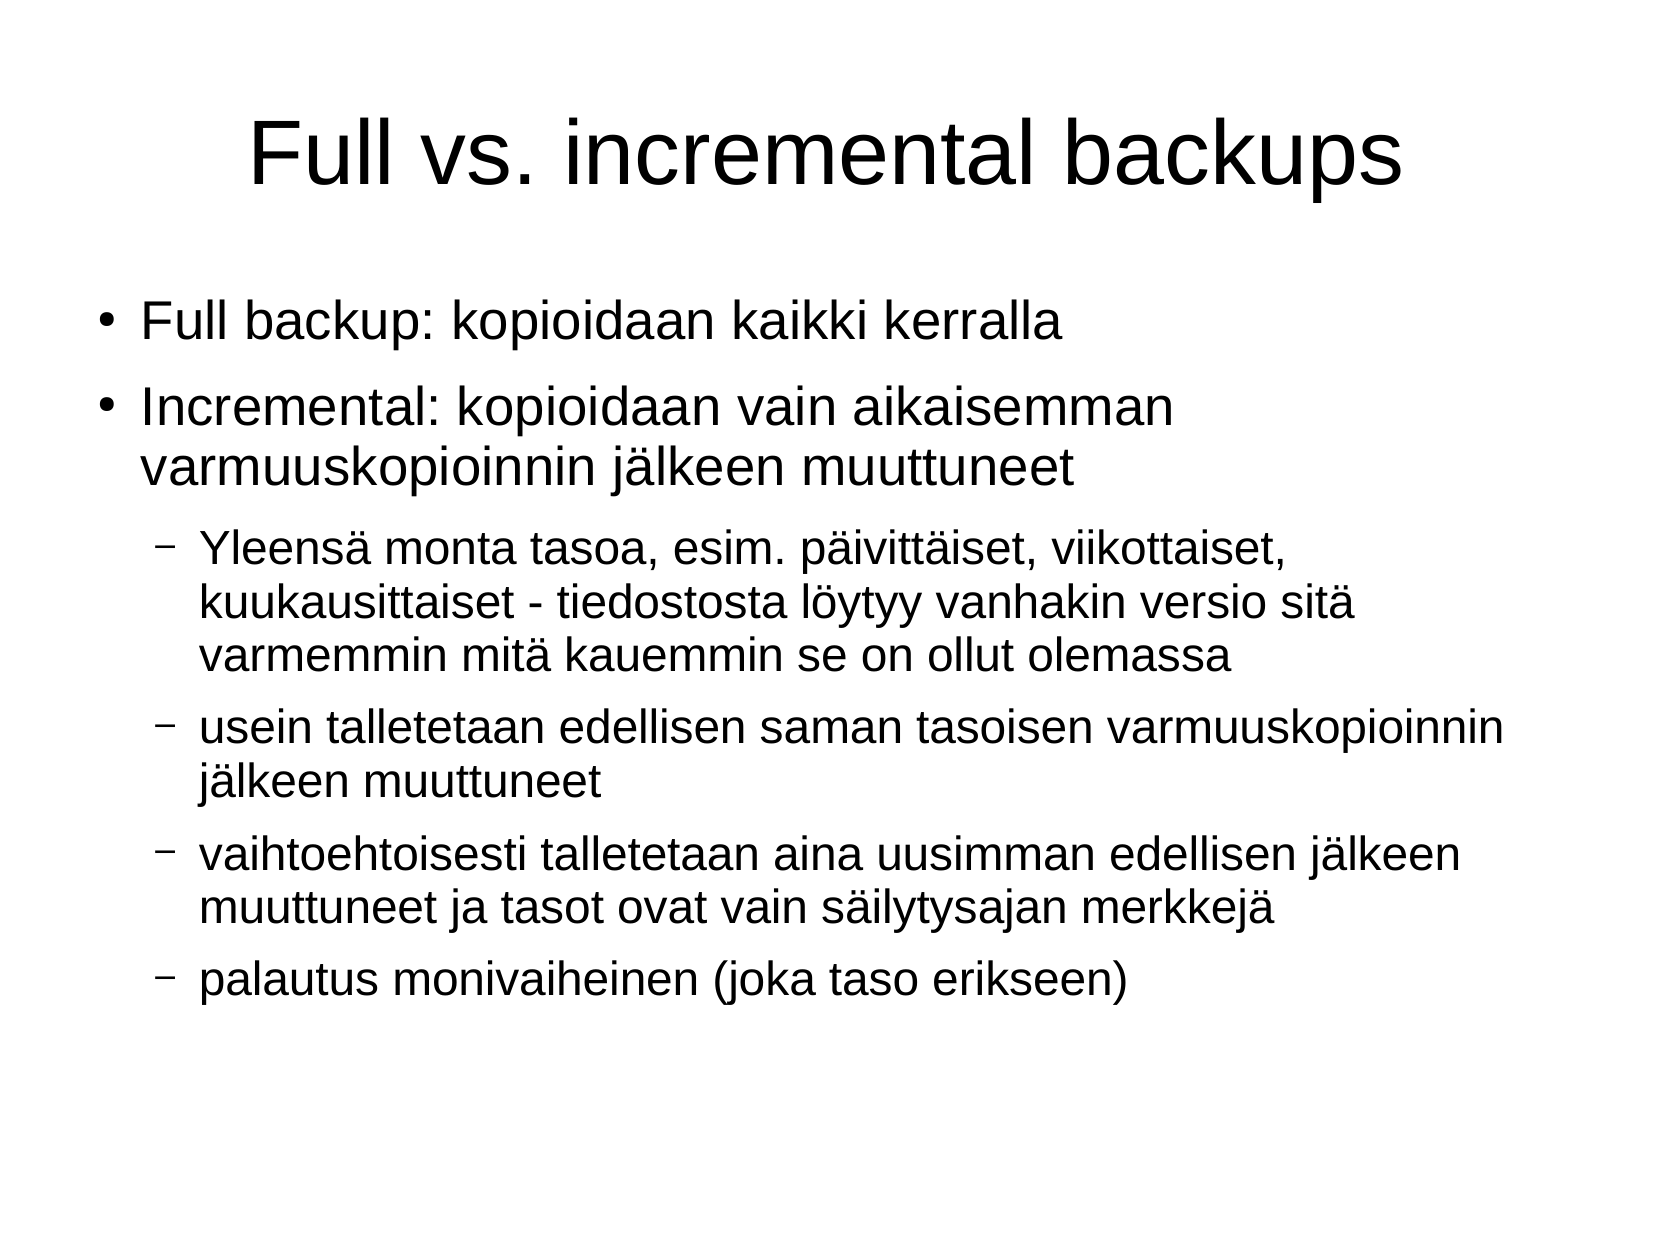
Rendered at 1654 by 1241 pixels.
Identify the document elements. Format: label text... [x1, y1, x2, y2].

list Full backup: kopioidaan kaikki kerralla Incremental: kopioidaan vain aikaisemman varmuuskopioinnin jälkeen muuttuneet Yleensä monta tasoa, esim. päivittäiset, viikottaiset, kuukausittaiset - tiedostosta löytyy vanhakin versio sitä varmemmin mitä kauemmin se on ollut olemassa usein talletetaan edellisen saman tasoisen varmuuskopioinnin jälkeen muuttuneet vaihtoehtoisesti talletetaan aina uusimman edellisen jälkeen muuttuneet ja tasot ovat vain säilytysajan merkkejä palautus monivaiheinen (joka taso erikseen) [82, 290, 1571, 1010]
title Full vs. incremental backups [82, 49, 1571, 257]
